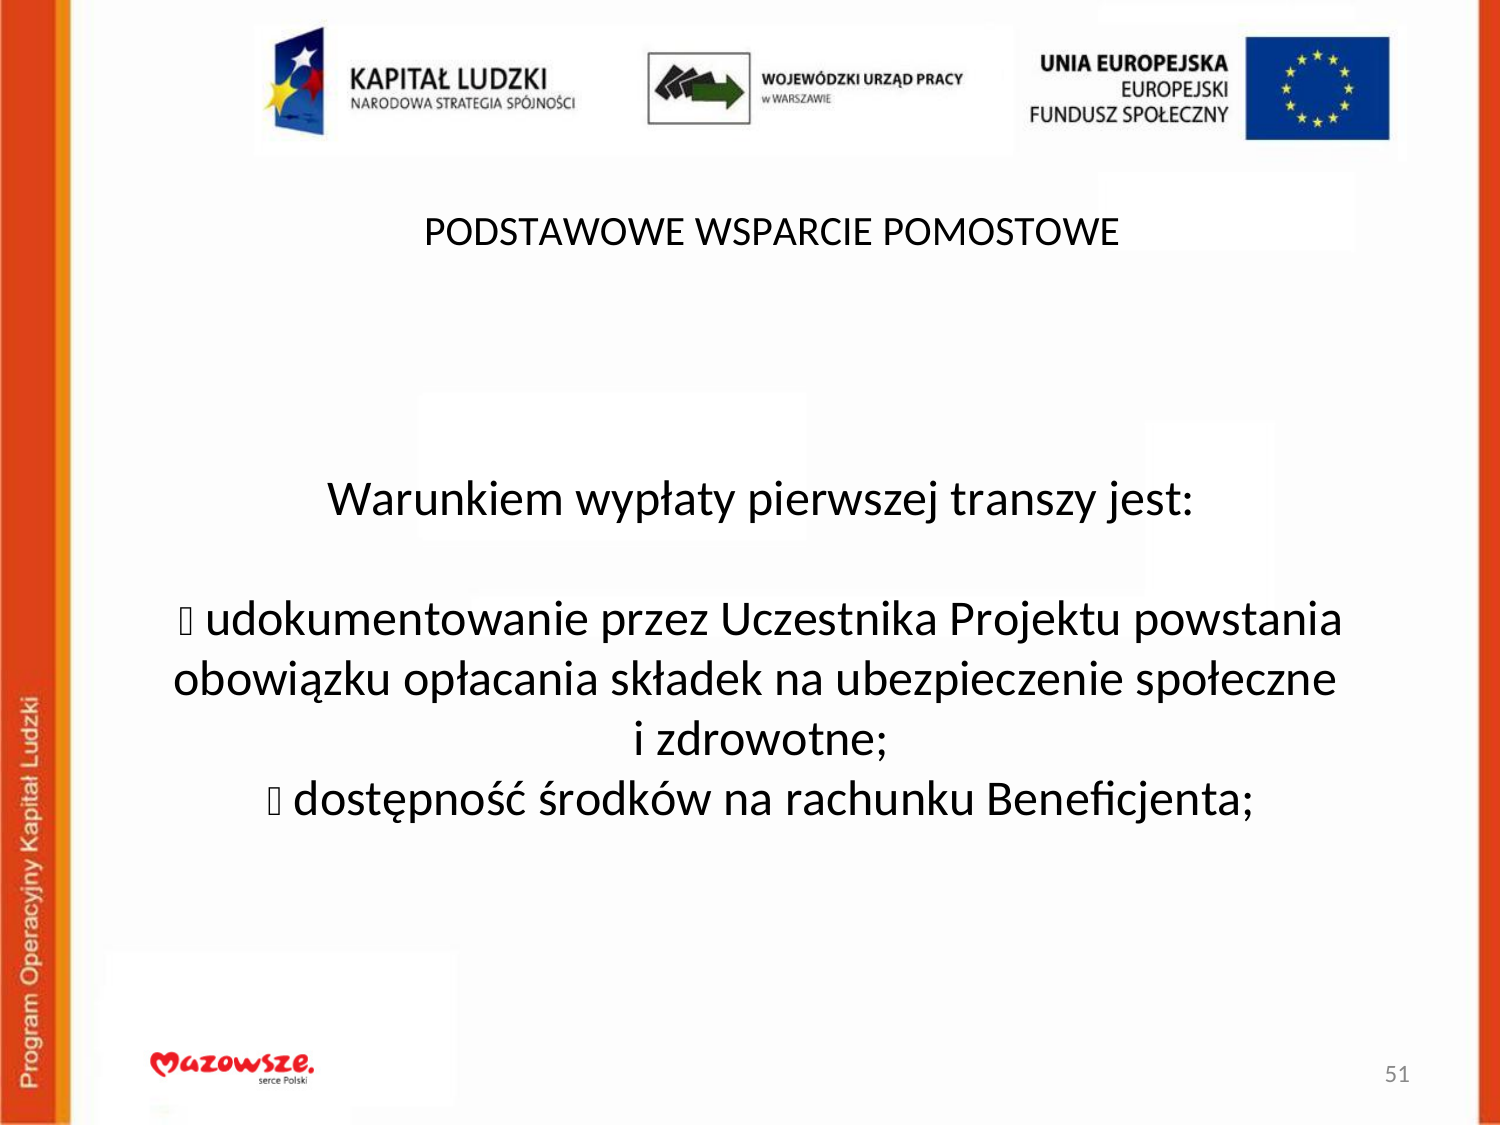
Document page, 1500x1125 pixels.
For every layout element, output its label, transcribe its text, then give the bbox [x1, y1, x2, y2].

picture [0, 0, 1500, 1125]
text_box PODSTAWOWE WSPARCIE POMOSTOWE [194, 196, 1351, 256]
text_box <numer> [1074, 1042, 1426, 1103]
title Warunkiem wypłaty pierwszej transzy jest:  udokumentowanie przez Uczestnika Projektu powstania obowiązku opłacania składek na ubezpieczenie społeczne i zdrowotne;  dostępność środków na rachunku Beneficjenta; [112, 278, 1411, 1012]
